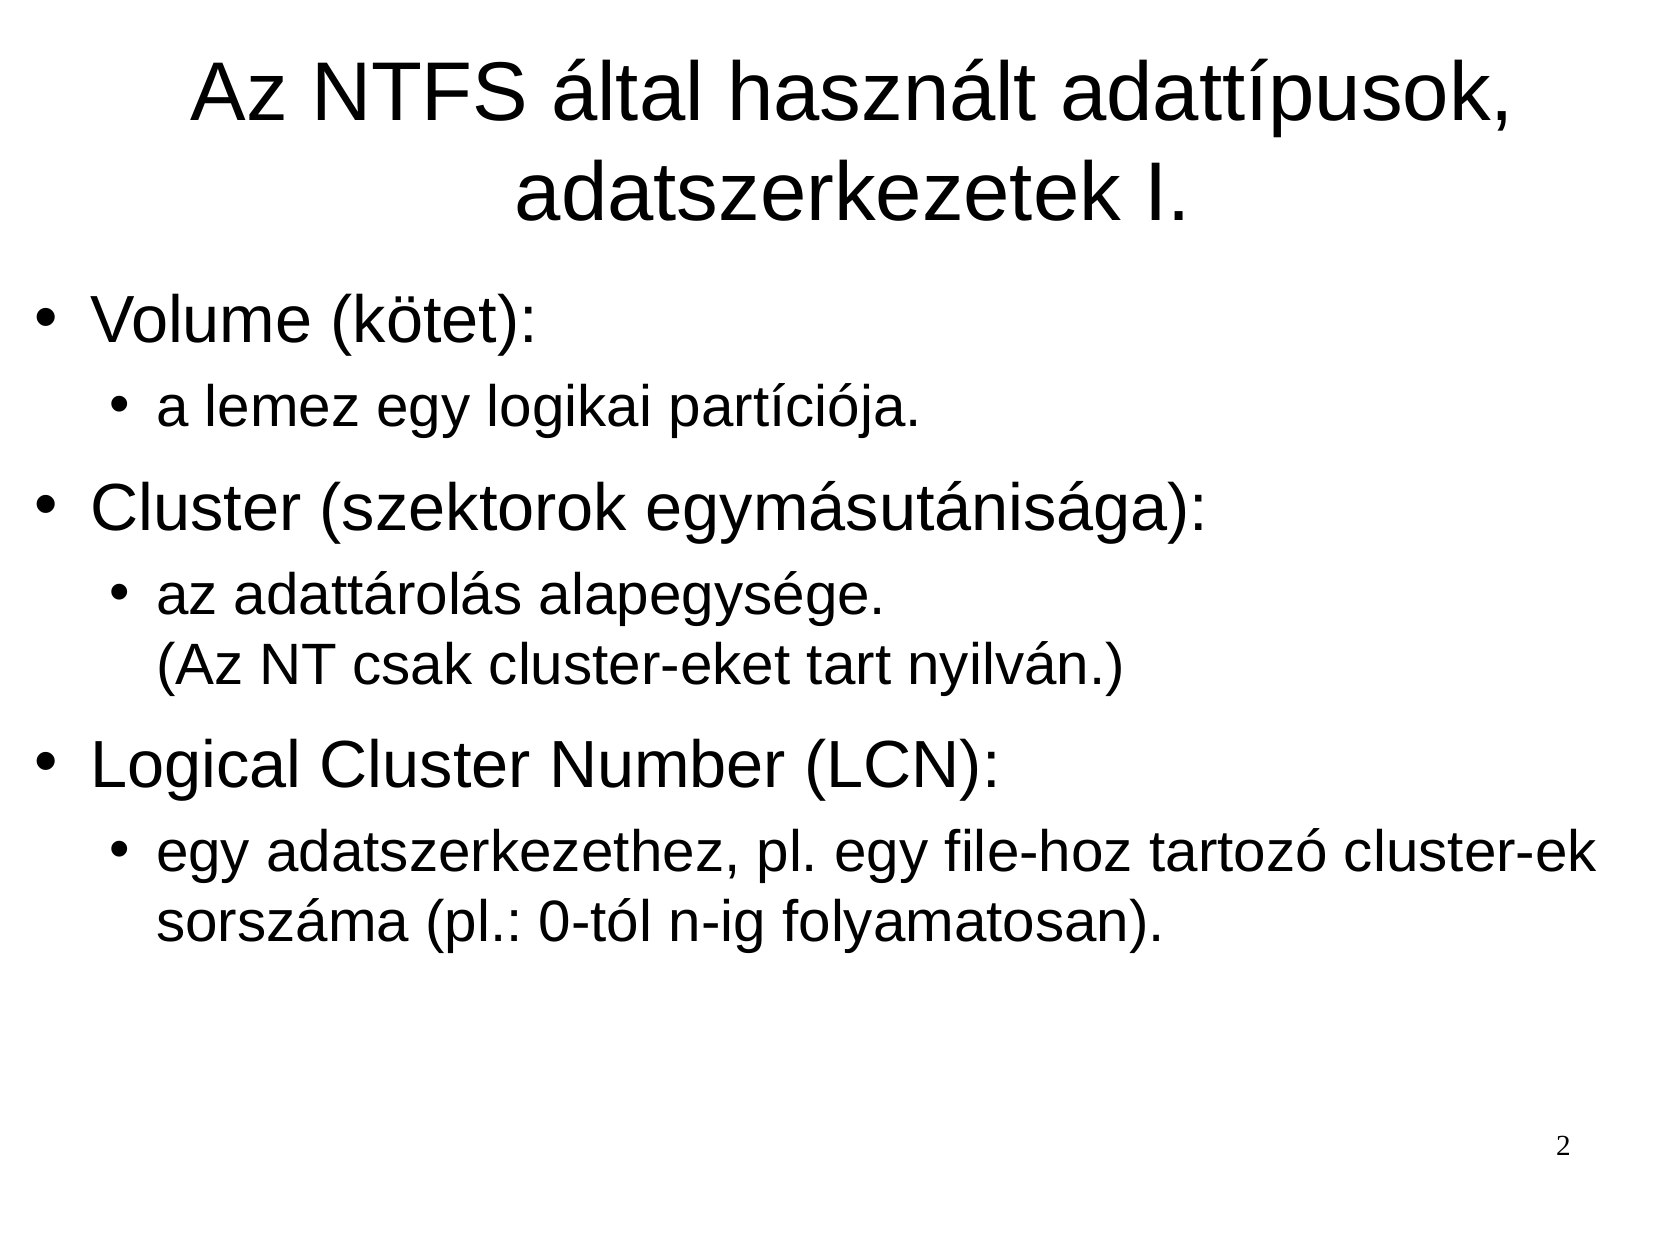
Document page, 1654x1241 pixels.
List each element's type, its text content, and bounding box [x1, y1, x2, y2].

title Az NTFS által használt adattípusok, adatszerkezetek I. [71, 34, 1599, 241]
list Volume (kötet): a lemez egy logikai partíciója. Cluster (szektorok egymásutánisága): az adattárolás alapegysége. (Az NT csak cluster-eket tart nyilván.) Logical Cluster Number (LCN): egy adatszerkezethez, pl. egy file-hoz tartozó cluster-ek sorszáma (pl.: 0-tól n-ig folyamatosan). [19, 268, 1654, 1206]
